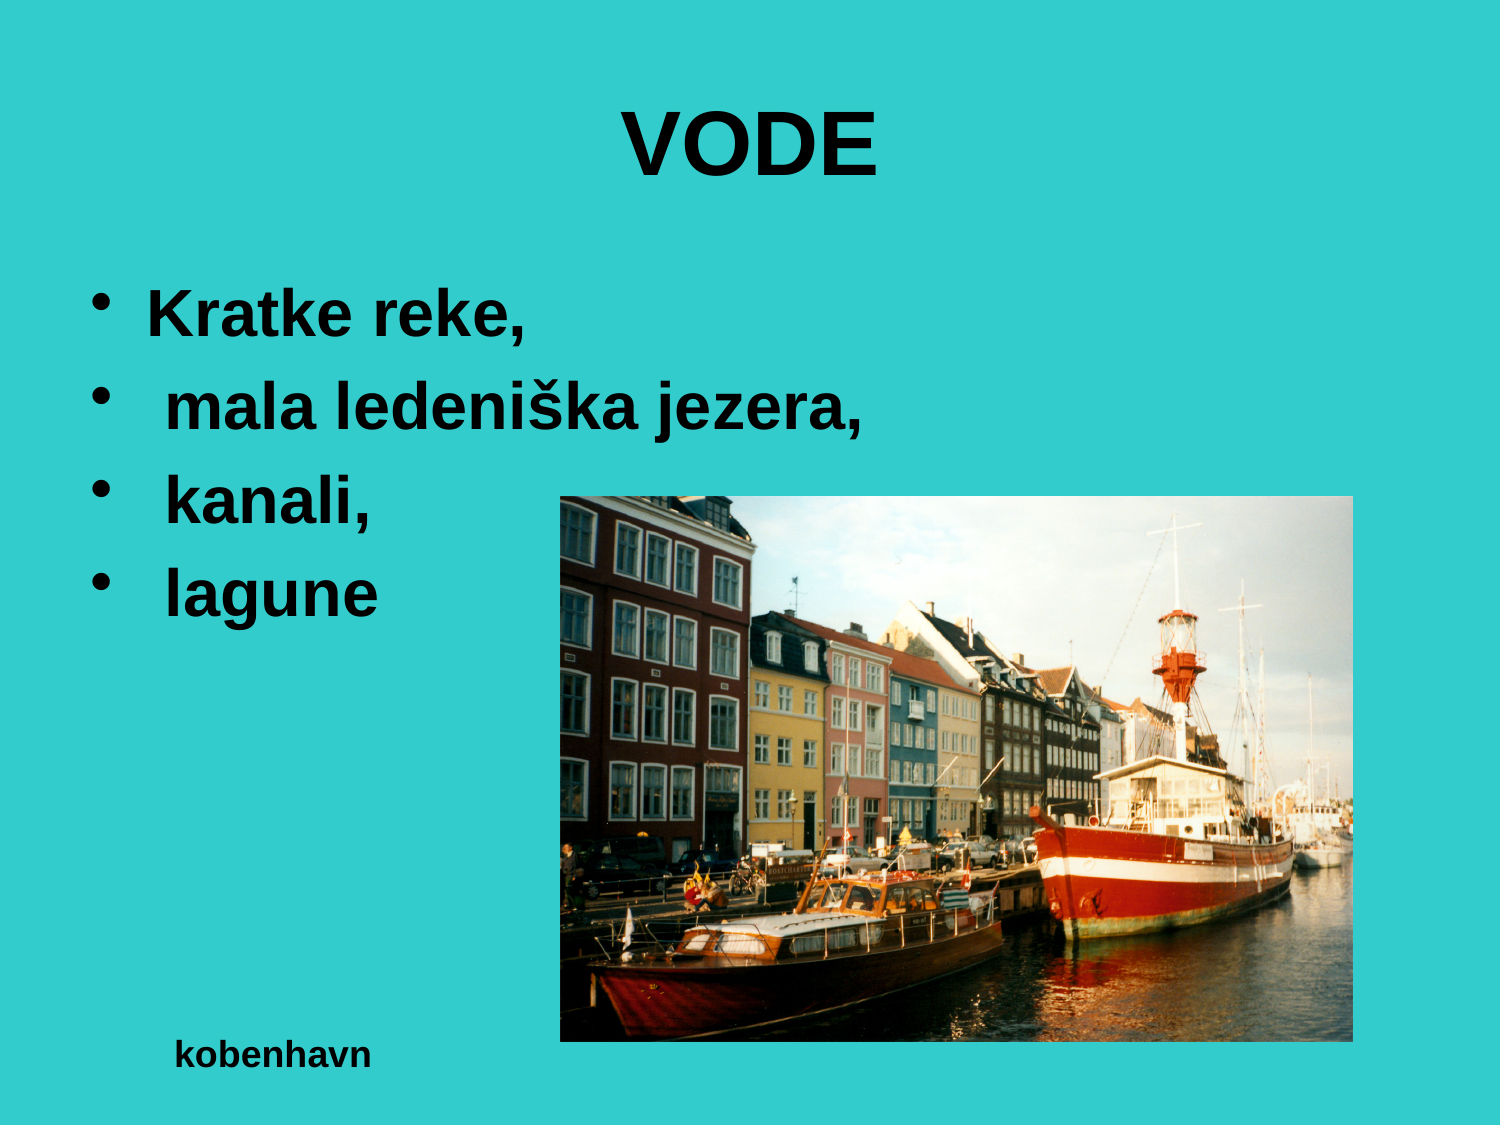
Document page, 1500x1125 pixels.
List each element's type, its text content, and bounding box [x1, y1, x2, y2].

title VODE [75, 45, 1425, 233]
list Kratke reke, mala ledeniška jezera, kanali, lagune [75, 262, 1425, 1005]
picture [560, 496, 1353, 1042]
text_box kobenhavn [159, 1023, 526, 1083]
